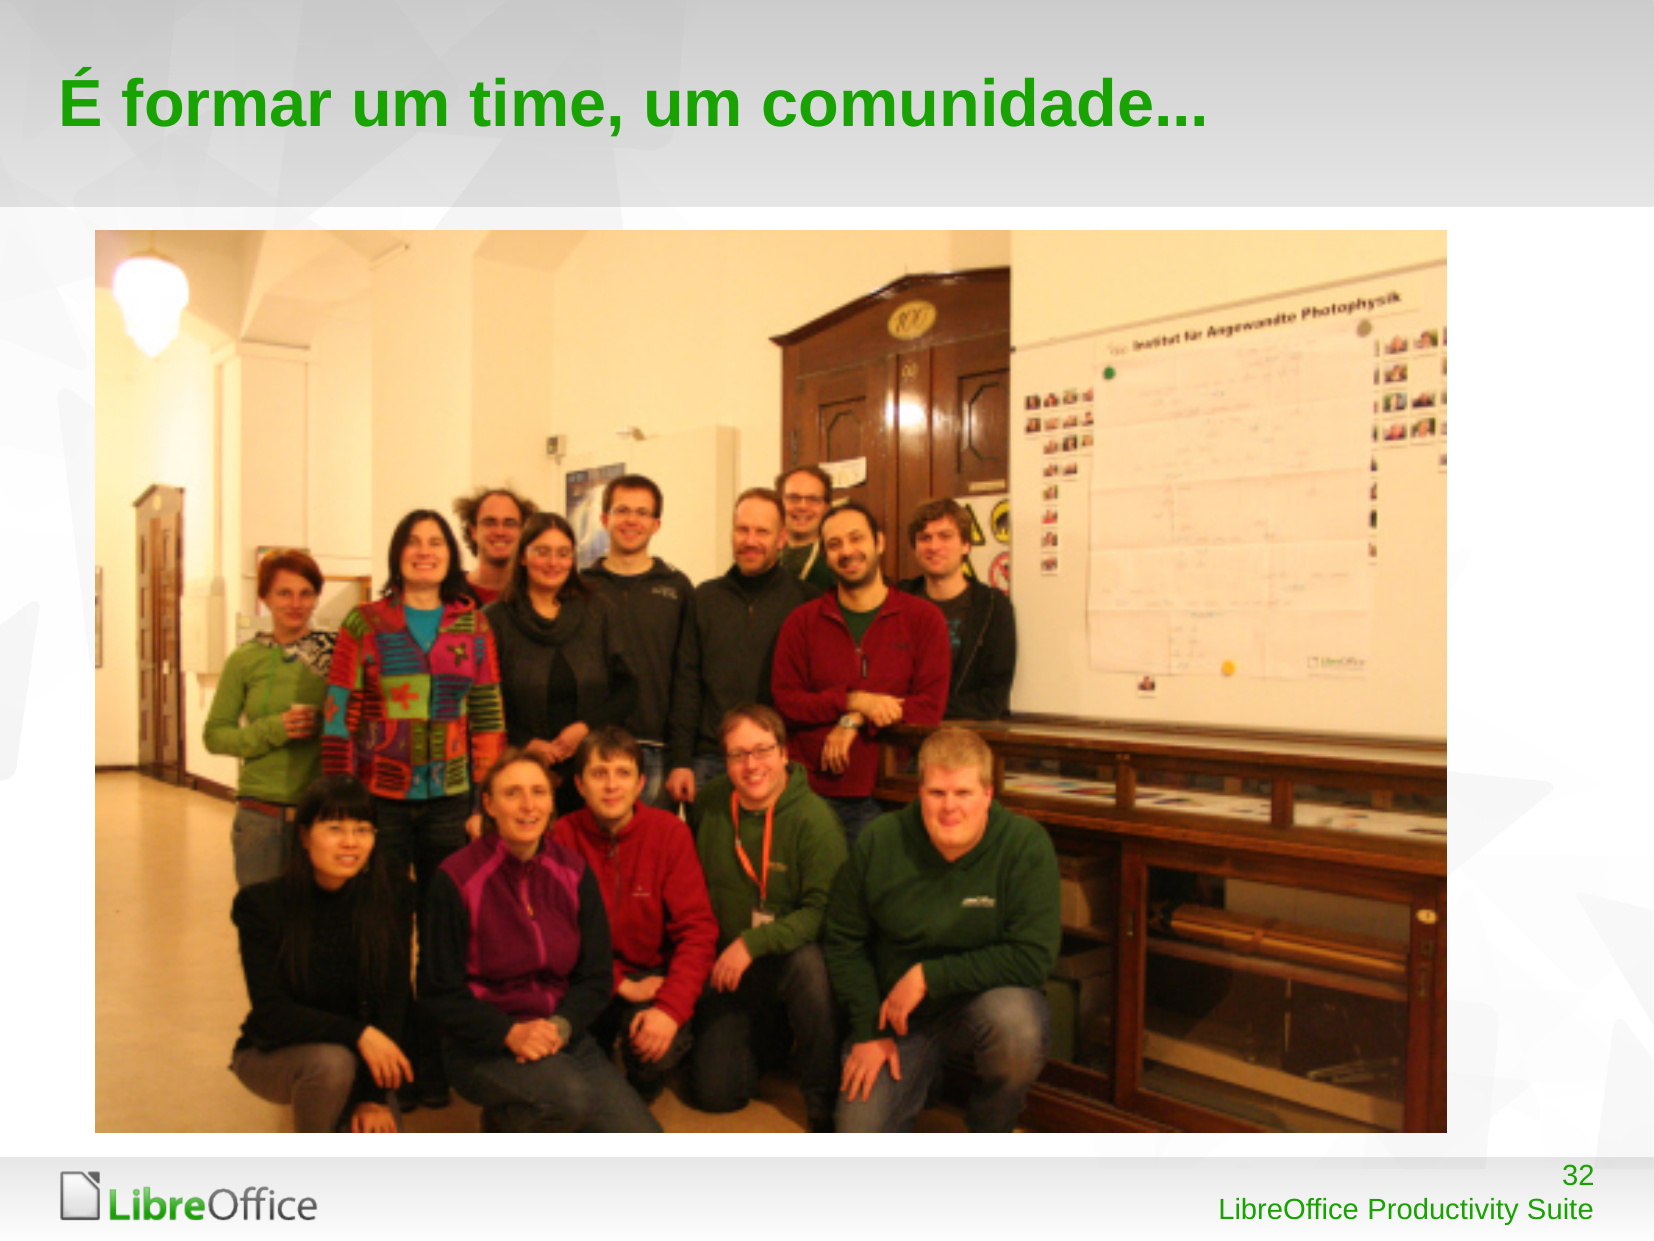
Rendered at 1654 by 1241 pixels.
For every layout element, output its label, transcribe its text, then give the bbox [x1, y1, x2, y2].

title É formar um time, um comunidade... [59, 29, 1595, 178]
picture [41, 1152, 337, 1240]
picture [0, 0, 1654, 1169]
